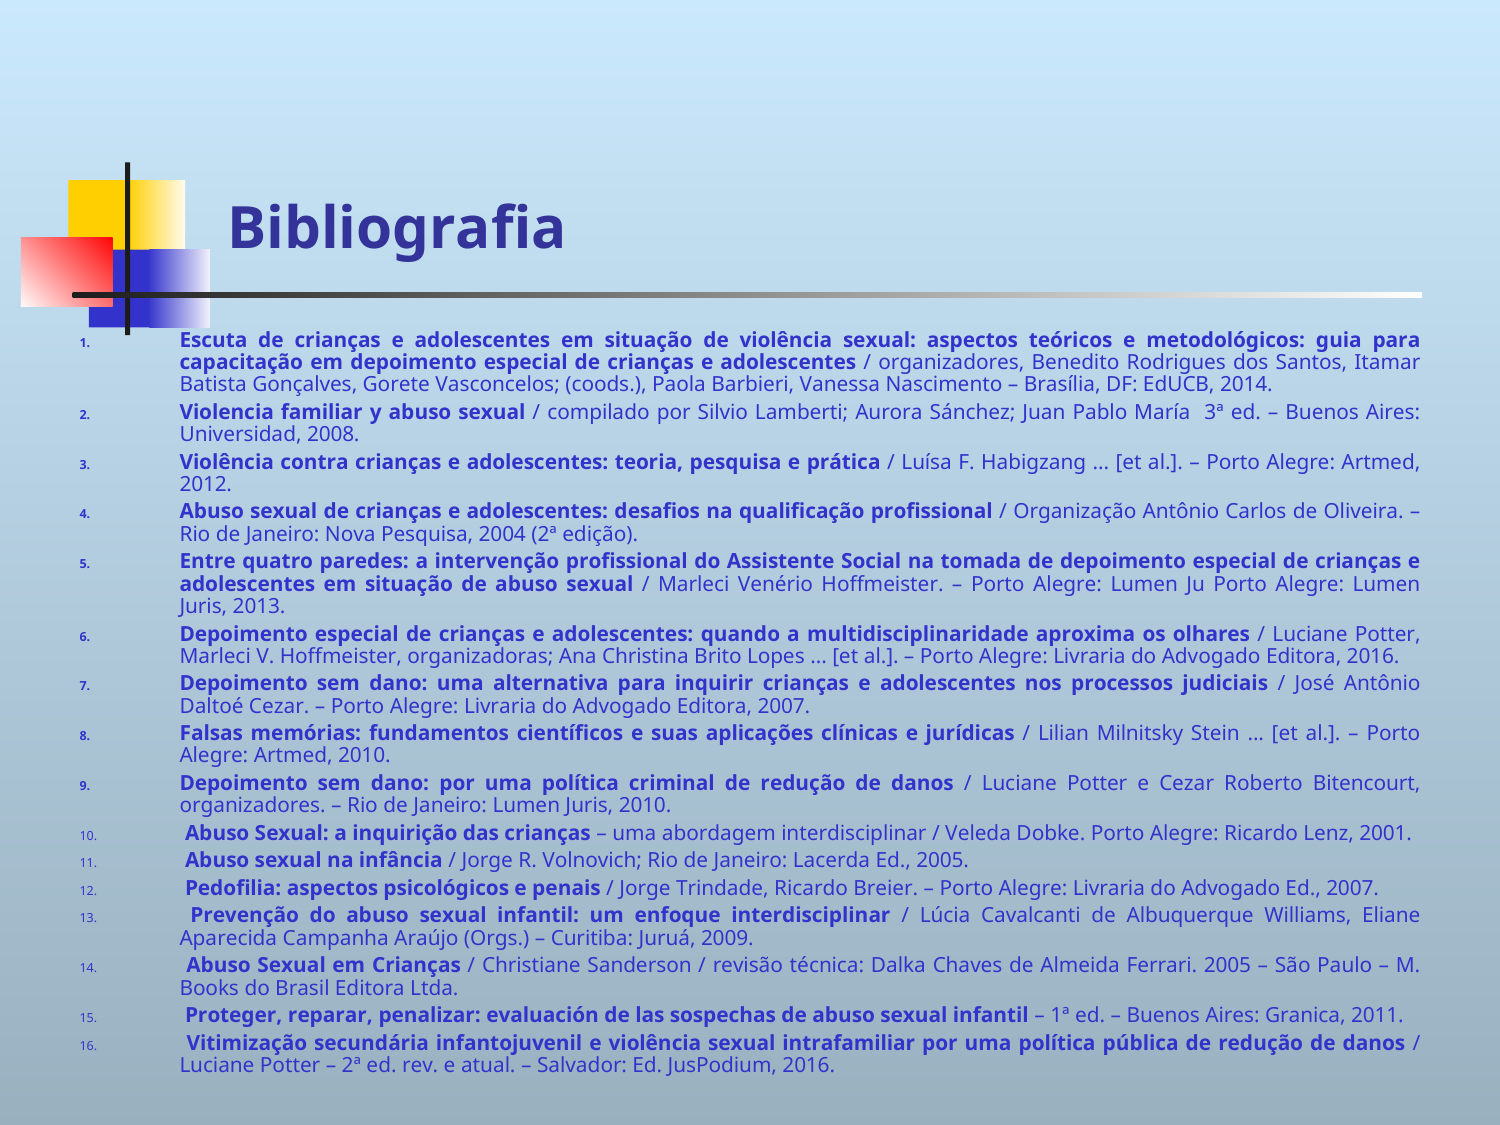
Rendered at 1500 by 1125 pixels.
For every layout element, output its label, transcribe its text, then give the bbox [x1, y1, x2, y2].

title Bibliografia [188, 35, 1468, 276]
list Escuta de crianças e adolescentes em situação de violência sexual: aspectos teóricos e metodológicos: guia para capacitação em depoimento especial de crianças e adolescentes / organizadores, Benedito Rodrigues dos Santos, Itamar Batista Gonçalves, Gorete Vasconcelos; (coods.), Paola Barbieri, Vanessa Nascimento – Brasília, DF: EdUCB, 2014. Violencia familiar y abuso sexual / compilado por Silvio Lamberti; Aurora Sánchez; Juan Pablo María 3ª ed. – Buenos Aires: Universidad, 2008. Violência contra crianças e adolescentes: teoria, pesquisa e prática / Luísa F. Habigzang ... [et al.]. – Porto Alegre: Artmed, 2012. Abuso sexual de crianças e adolescentes: desafios na qualificação profissional / Organização Antônio Carlos de Oliveira. – Rio de Janeiro: Nova Pesquisa, 2004 (2ª edição). Entre quatro paredes: a intervenção profissional do Assistente Social na tomada de depoimento especial de crianças e adolescentes em situação de abuso sexual / Marleci Venério Hoffmeister. – Porto Alegre: Lumen Ju Porto Alegre: Lumen Juris, 2013. Depoimento especial de crianças e adolescentes: quando a multidisciplinaridade aproxima os olhares / Luciane Potter, Marleci V. Hoffmeister, organizadoras; Ana Christina Brito Lopes ... [et al.]. – Porto Alegre: Livraria do Advogado Editora, 2016. Depoimento sem dano: uma alternativa para inquirir crianças e adolescentes nos processos judiciais / José Antônio Daltoé Cezar. – Porto Alegre: Livraria do Advogado Editora, 2007. Falsas memórias: fundamentos científicos e suas aplicações clínicas e jurídicas / Lilian Milnitsky Stein ... [et al.]. – Porto Alegre: Artmed, 2010. Depoimento sem dano: por uma política criminal de redução de danos / Luciane Potter e Cezar Roberto Bitencourt, organizadores. – Rio de Janeiro: Lumen Juris, 2010. Abuso Sexual: a inquirição das crianças – uma abordagem interdisciplinar / Veleda Dobke. Porto Alegre: Ricardo Lenz, 2001. Abuso sexual na infância / Jorge R. Volnovich; Rio de Janeiro: Lacerda Ed., 2005. Pedofilia: aspectos psicológicos e penais / Jorge Trindade, Ricardo Breier. – Porto Alegre: Livraria do Advogado Ed., 2007. Prevenção do abuso sexual infantil: um enfoque interdisciplinar / Lúcia Cavalcanti de Albuquerque Williams, Eliane Aparecida Campanha Araújo (Orgs.) – Curitiba: Juruá, 2009. Abuso Sexual em Crianças / Christiane Sanderson / revisão técnica: Dalka Chaves de Almeida Ferrari. 2005 – São Paulo – M. Books do Brasil Editora Ltda. Proteger, reparar, penalizar: evaluación de las sospechas de abuso sexual infantil – 1ª ed. – Buenos Aires: Granica, 2011. Vitimização secundária infantojuvenil e violência sexual intrafamiliar por uma política pública de redução de danos / Luciane Potter – 2ª ed. rev. e atual. – Salvador: Ed. JusPodium, 2016. [64, 321, 1436, 1125]
